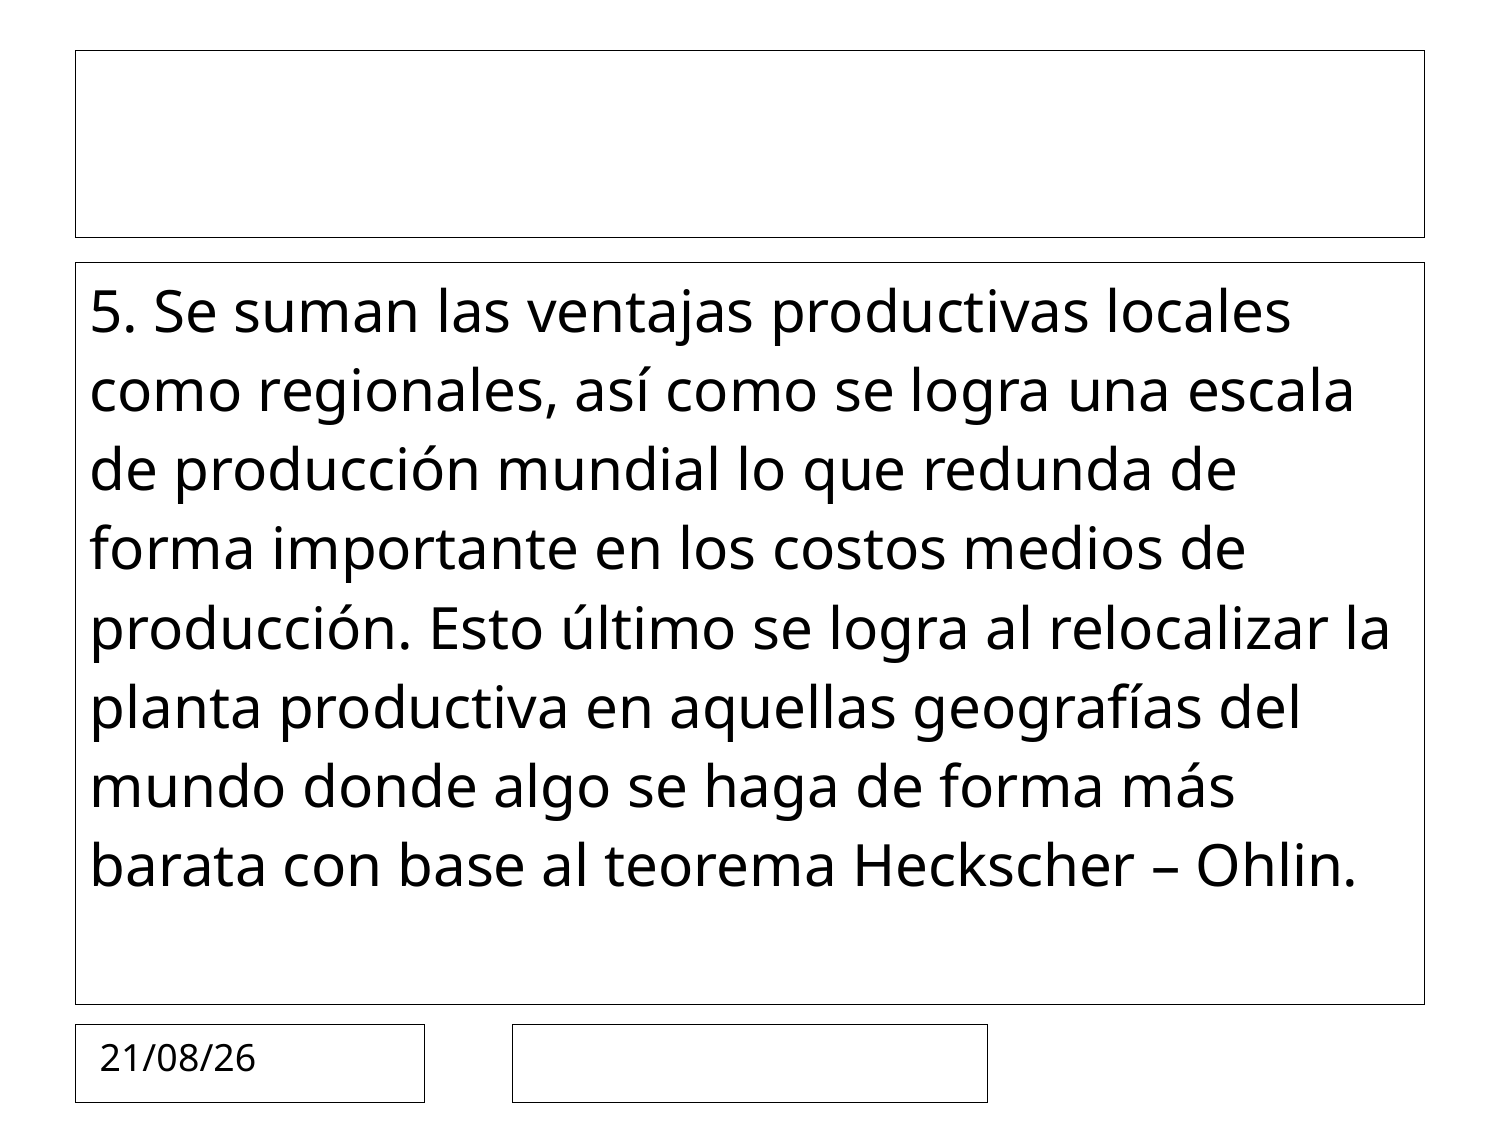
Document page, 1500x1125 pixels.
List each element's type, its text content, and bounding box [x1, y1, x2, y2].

title [75, 50, 1425, 238]
list 5. Se suman las ventajas productivas locales como regionales, así como se logra una escala de producción mundial lo que redunda de forma importante en los costos medios de producción. Esto último se logra al relocalizar la planta productiva en aquellas geografías del mundo donde algo se haga de forma más barata con base al teorema Heckscher – Ohlin. [75, 262, 1425, 1005]
